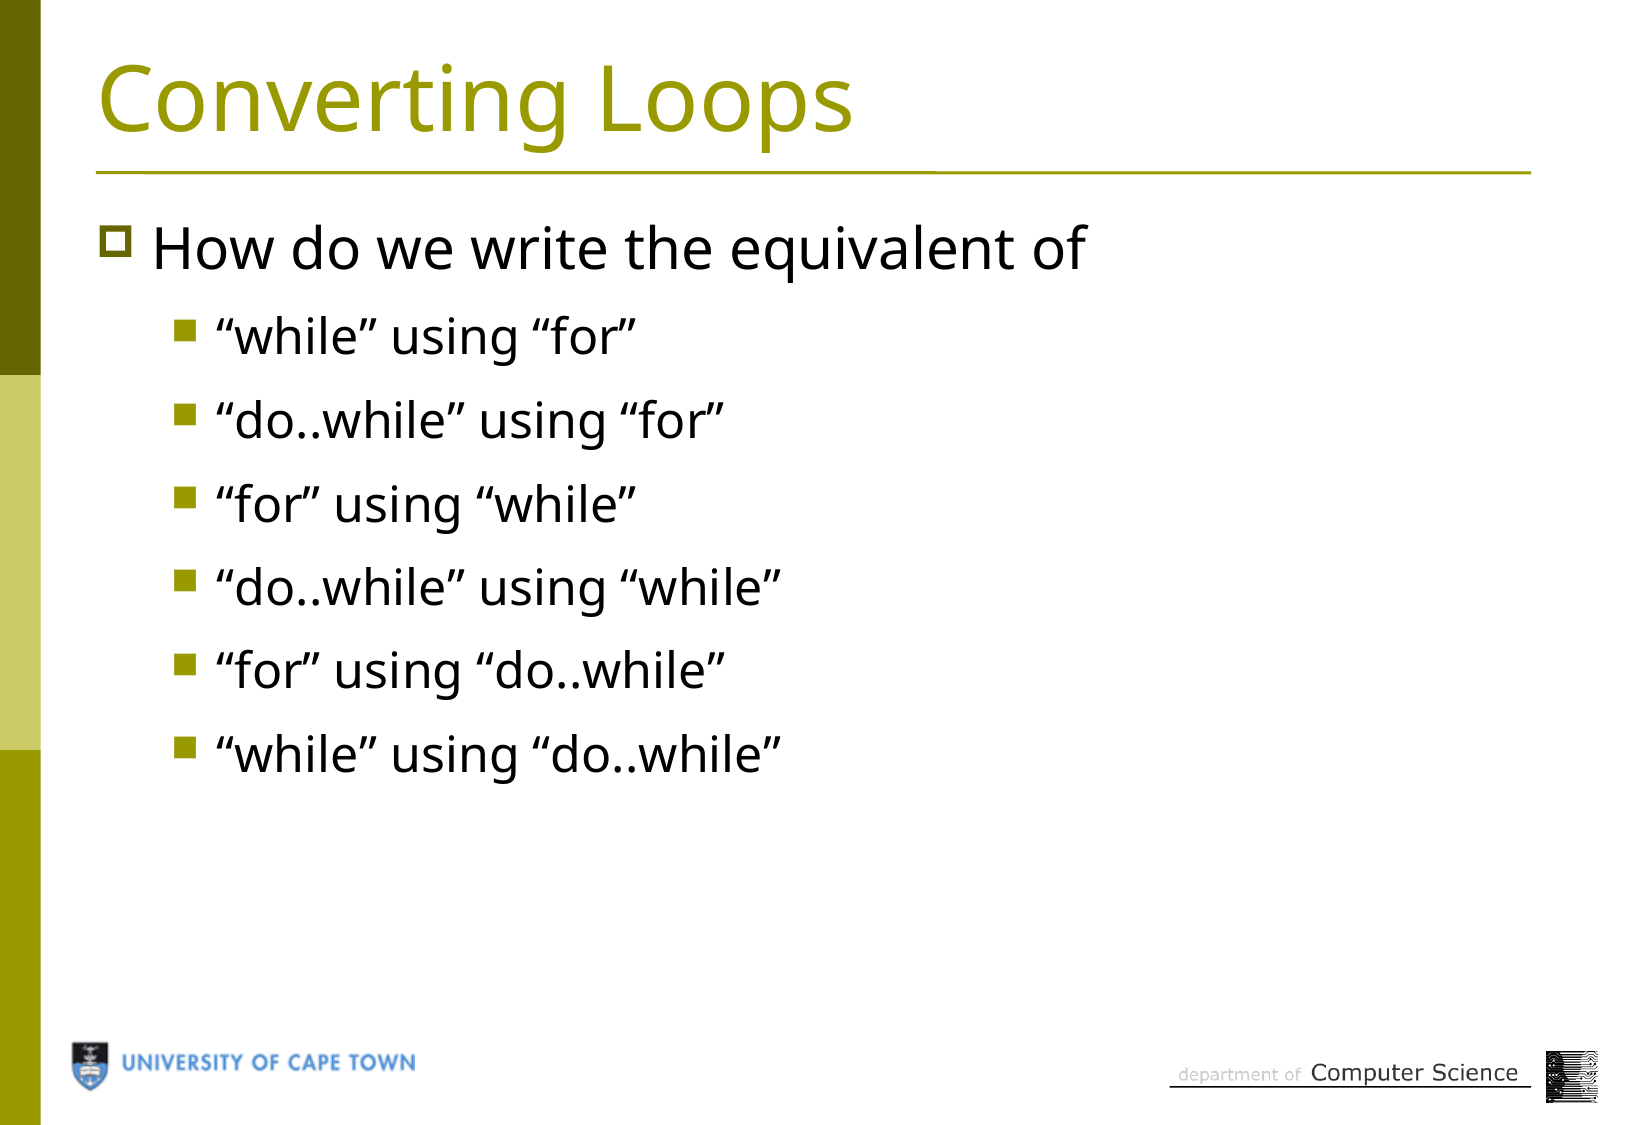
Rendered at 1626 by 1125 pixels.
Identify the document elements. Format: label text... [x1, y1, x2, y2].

picture [61, 1024, 415, 1103]
list How do we write the equivalent of “while” using “for” “do..while” using “for” “for” using “while” “do..while” using “while” “for” using “do..while” “while” using “do..while” [81, 196, 1543, 1021]
picture [1169, 1043, 1532, 1091]
picture [1546, 1051, 1598, 1103]
title Converting Loops [81, 21, 1543, 180]
